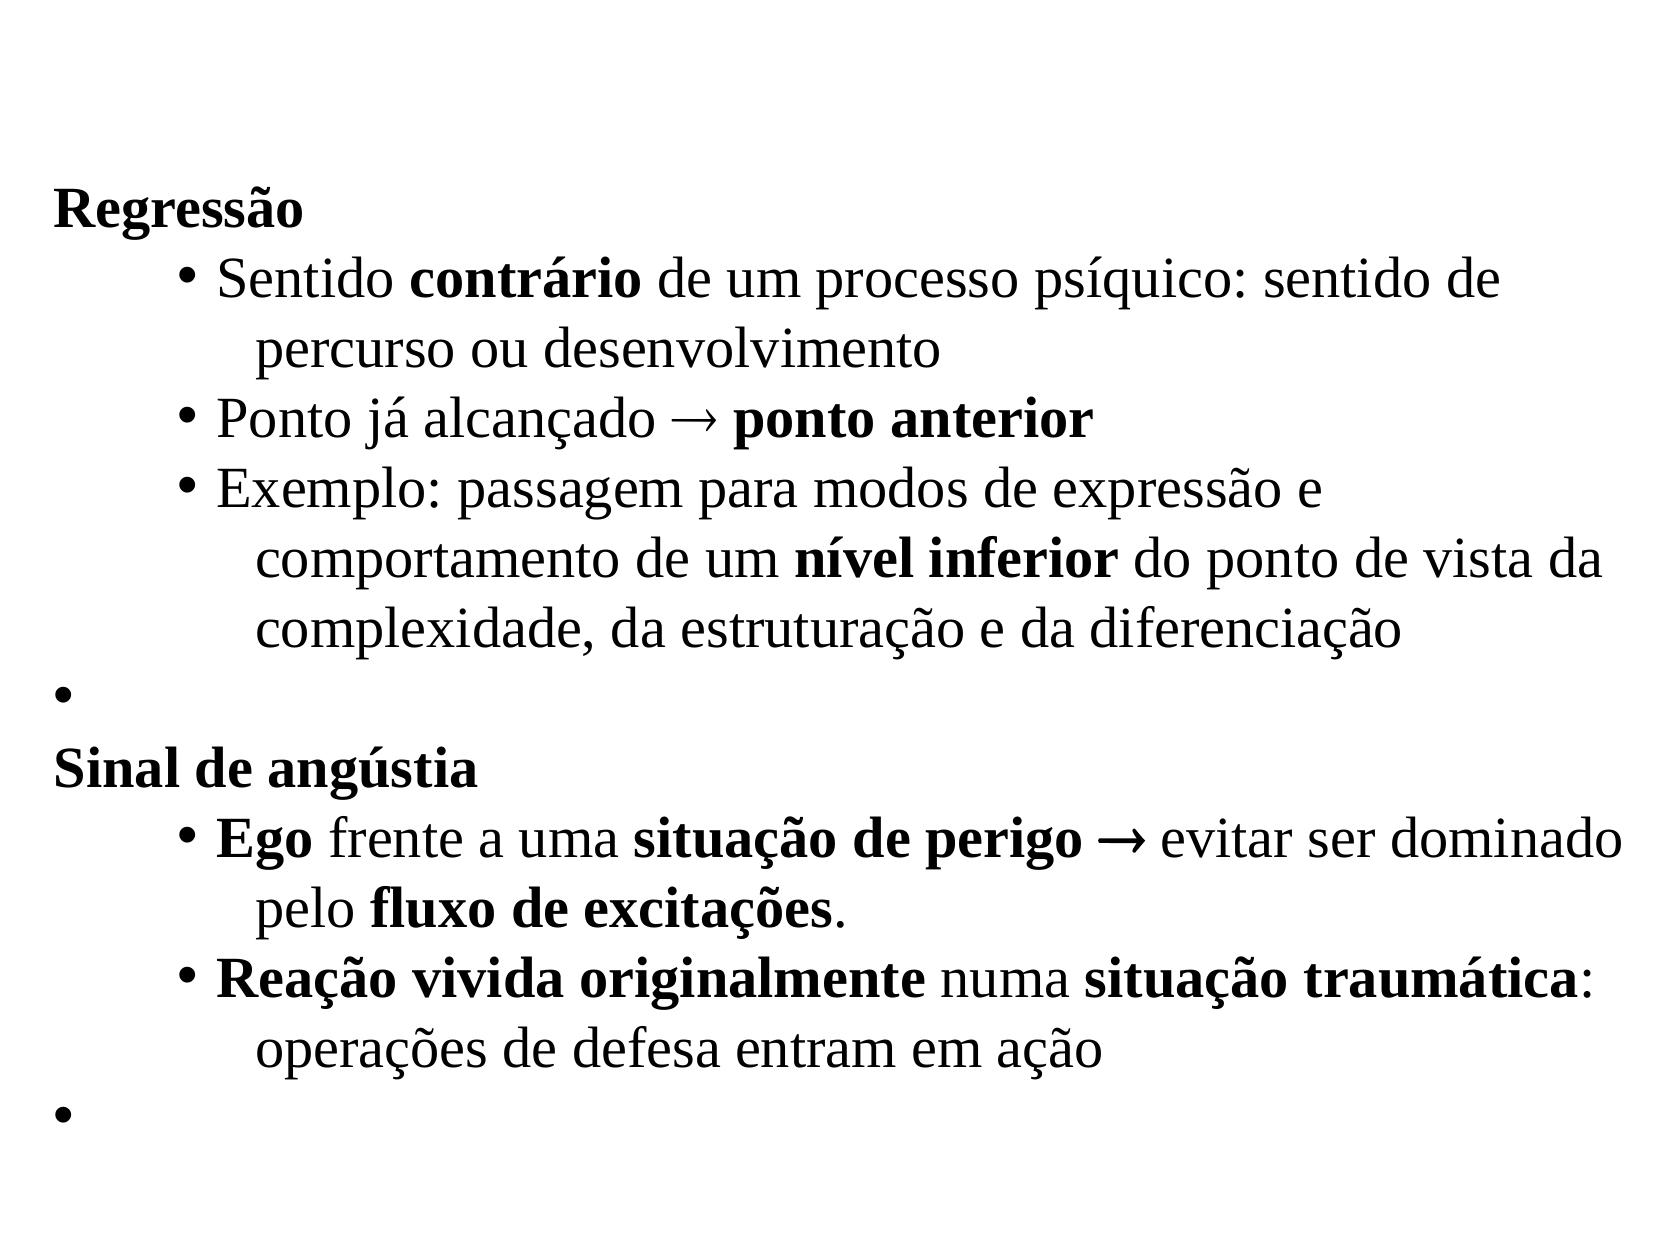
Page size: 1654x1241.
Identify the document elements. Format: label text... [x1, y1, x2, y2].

text_box Regressão Sentido contrário de um processo psíquico: sentido de percurso ou desenvolvimento Ponto já alcançado  ponto anterior Exemplo: passagem para modos de expressão e comportamento de um nível inferior do ponto de vista da complexidade, da estruturação e da diferenciação Sinal de angústia Ego frente a uma situação de perigo  evitar ser dominado pelo fluxo de excitações. Reação vivida originalmente numa situação traumática: operações de defesa entram em ação [38, 161, 1640, 1167]
